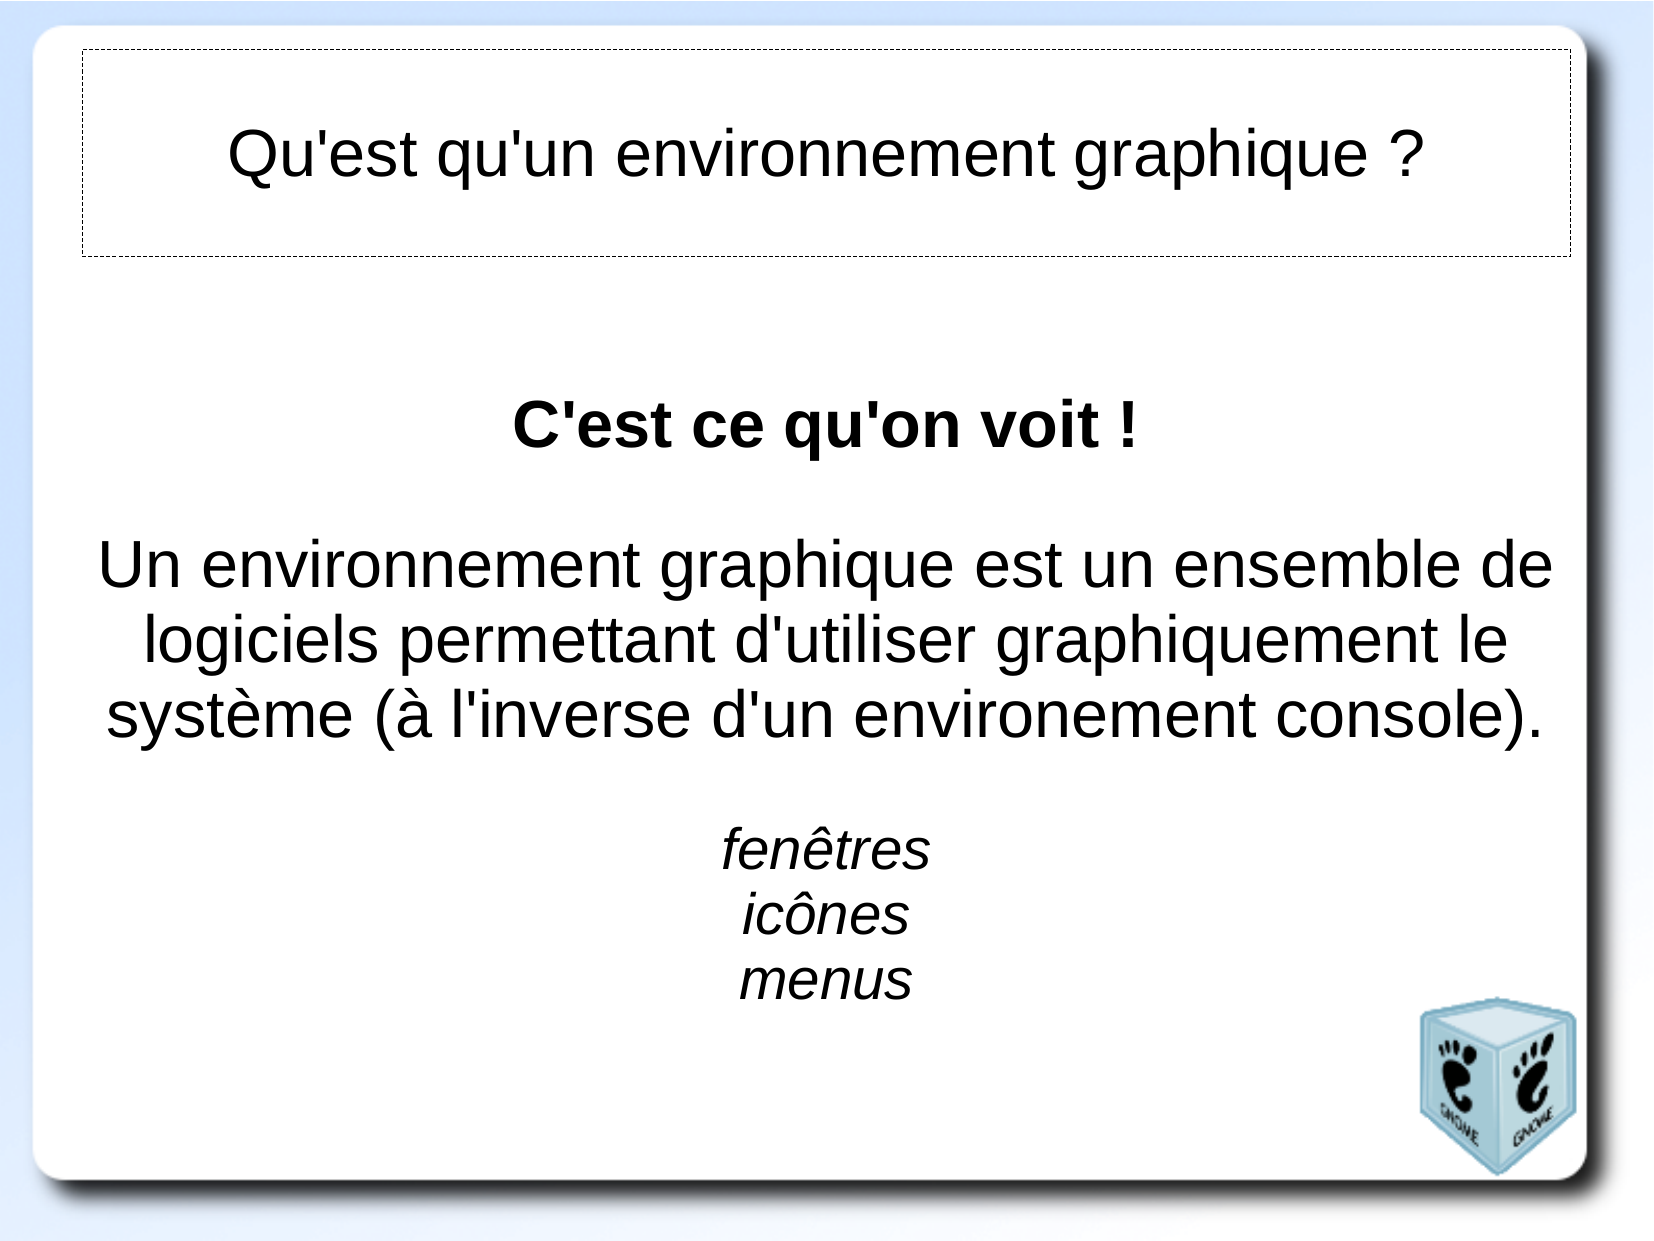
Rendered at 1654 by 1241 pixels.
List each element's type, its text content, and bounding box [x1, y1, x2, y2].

title Qu'est qu'un environnement graphique ? [82, 49, 1571, 257]
picture [0, 1, 1654, 1241]
subtitle C'est ce qu'on voit ! Un environnement graphique est un ensemble de logiciels permettant d'utiliser graphiquement le système (à l'inverse d'un environement console). fenêtres icônes menus [82, 290, 1571, 1109]
